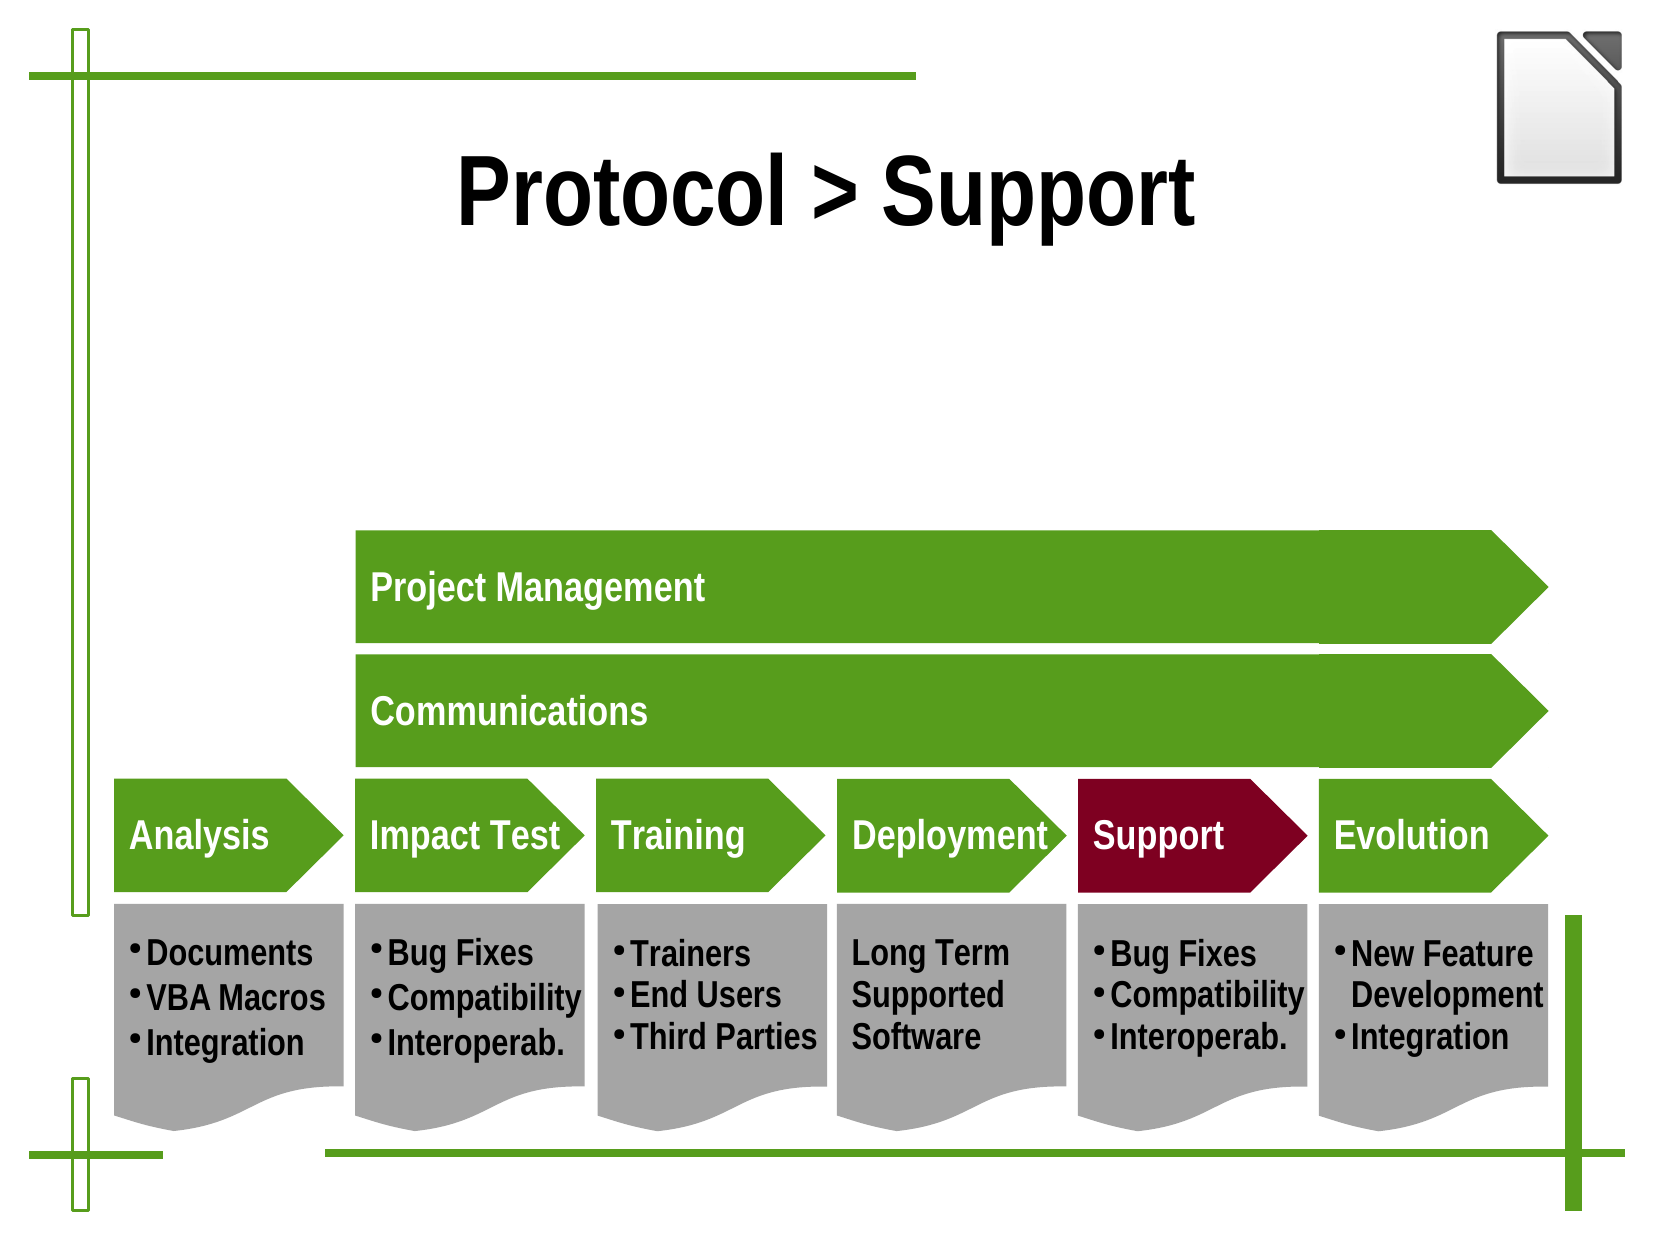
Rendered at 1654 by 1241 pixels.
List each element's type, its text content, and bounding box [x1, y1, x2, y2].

text_box Bug Fixes Compatibility Interoperab. [1077, 904, 1308, 1132]
text_box Impact Test [355, 778, 585, 893]
text_box Project Management [355, 530, 1549, 644]
text_box Training [596, 778, 826, 893]
picture [1494, 29, 1624, 186]
text_box Long Term Supported Software [836, 903, 1067, 1132]
text_box Analysis [114, 778, 344, 893]
title Protocol > Support [118, 118, 1536, 260]
text_box Trainers End Users Third Parties [597, 904, 828, 1132]
text_box Bug Fixes Compatibility Interoperab. [355, 903, 585, 1132]
text_box Documents VBA Macros Integration [114, 903, 344, 1132]
text_box Support [1078, 778, 1308, 893]
text_box Deployment [837, 778, 1067, 893]
text_box Evolution [1318, 778, 1549, 893]
text_box New Feature Development Integration [1318, 904, 1549, 1132]
text_box Communications [355, 654, 1549, 768]
